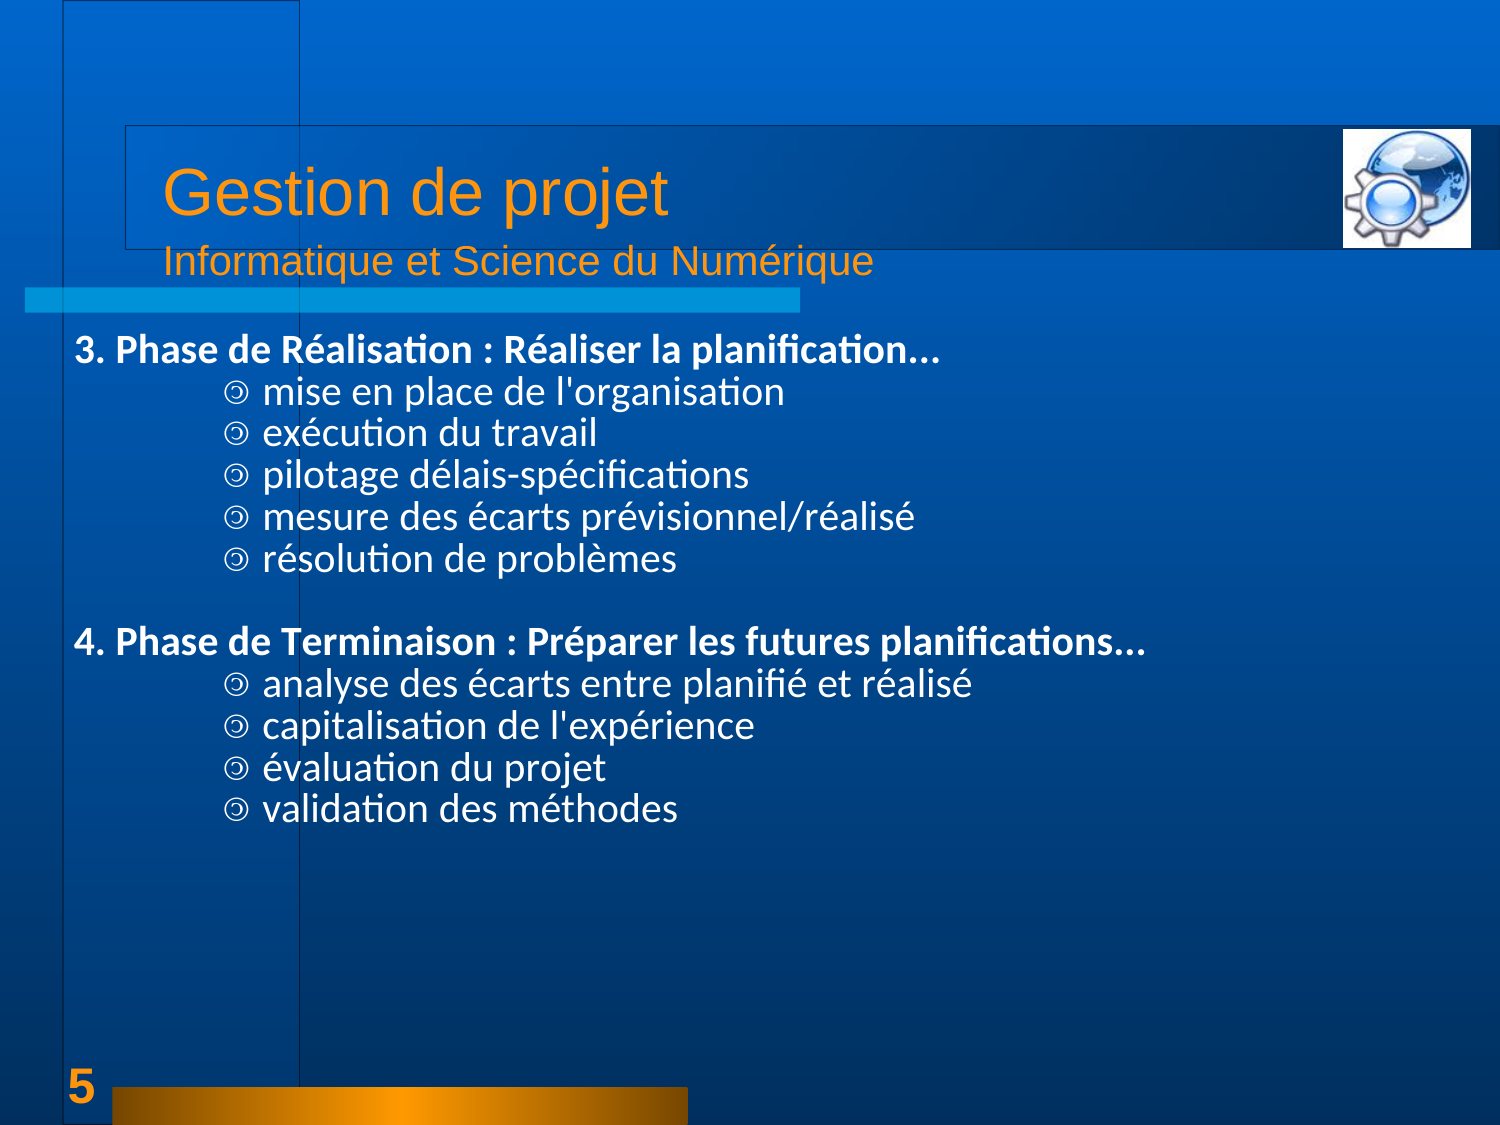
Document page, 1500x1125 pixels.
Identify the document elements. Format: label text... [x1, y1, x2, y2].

picture [1343, 129, 1471, 248]
text_box 3. Phase de Réalisation : Réaliser la planification...  mise en place de l'organisation  exécution du travail  pilotage délais-spécifications  mesure des écarts prévisionnel/réalisé  résolution de problèmes 4. Phase de Terminaison : Préparer les futures planifications...  analyse des écarts entre planifié et réalisé  capitalisation de l'expérience  évaluation du projet  validation des méthodes [59, 324, 1477, 952]
